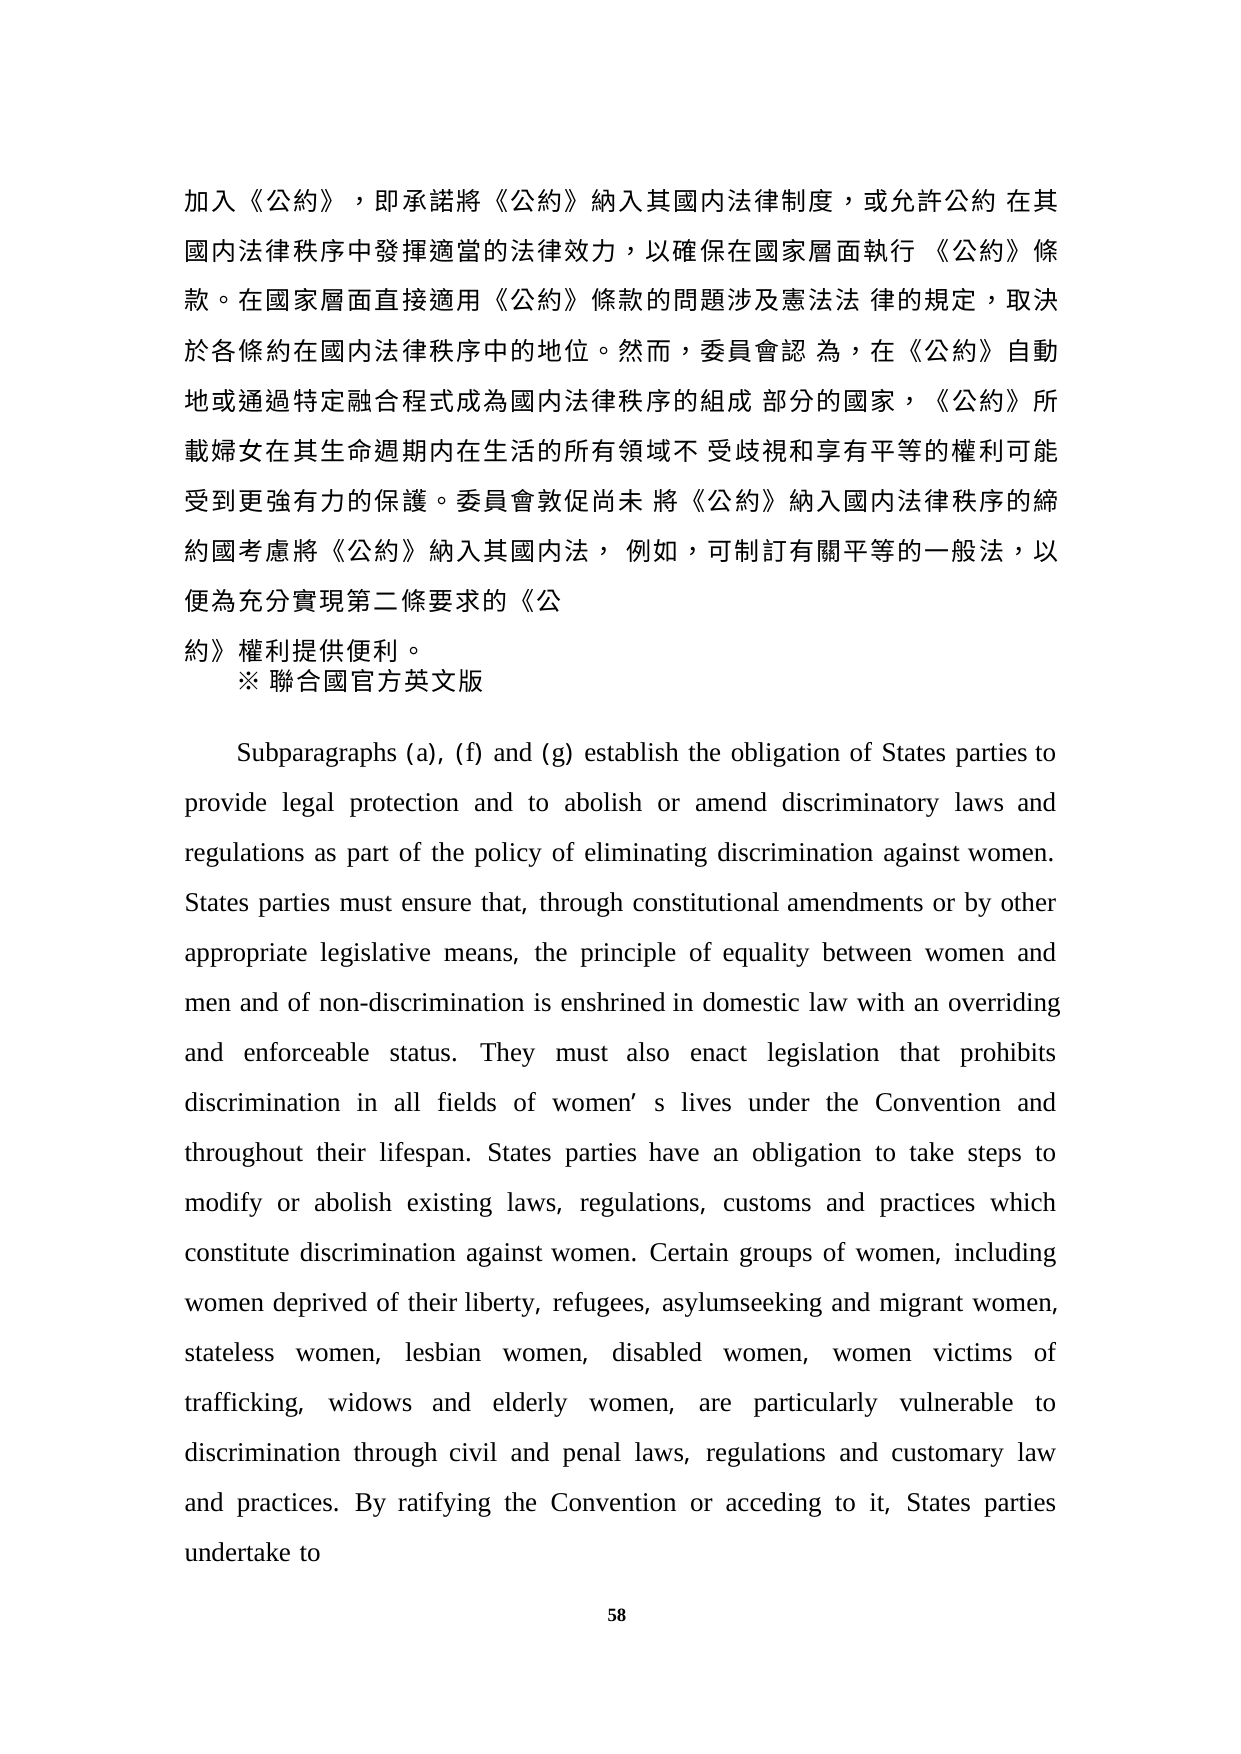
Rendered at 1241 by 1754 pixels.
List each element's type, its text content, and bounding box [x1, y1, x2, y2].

text_box 加入《公約》，即承諾將《公約》納入其國内法律制度，或允許公約 在其國内法律秩序中發揮適當的法律效力，以確保在國家層面執行 《公約》條款。在國家層面直接適用《公約》條款的問題涉及憲法法 律的規定，取決於各條約在國内法律秩序中的地位。然而，委員會認 為，在《公約》自動地或通過特定融合程式成為國内法律秩序的組成 部分的國家，《公約》所載婦女在其生命週期内在生活的所有領域不 受歧視和享有平等的權利可能受到更強有力的保護。委員會敦促尚未 將《公約》納入國内法律秩序的締約國考慮將《公約》納入其國内法， 例如，可制訂有關平等的一般法，以便為充分實現第二條要求的《公 約》權利提供便利。 ※聯合國官方英文版 Subparagraphs (a), (f) and (g) establish the obligation of States parties to provide legal protection and to abolish or amend discriminatory laws and regulations as part of the policy of eliminating discrimination against women. States parties must ensure that, through constitutional amendments or by other appropriate legislative means, the principle of equality between women and men and of non-discrimination is enshrined in domestic law with an overriding and enforceable status. They must also enact legislation that prohibits discrimination in all fields of women’ s lives under the Convention and throughout their lifespan. States parties have an obligation to take steps to modify or abolish existing laws, regulations, customs and practices which constitute discrimination against women. Certain groups of women, including women deprived of their liberty, refugees, asylumseeking and migrant women, stateless women, lesbian women, disabled women, women victims of trafficking, widows and elderly women, are particularly vulnerable to discrimination through civil and penal laws, regulations and customary law and practices. By ratifying the Convention or acceding to it, States parties undertake to [184, 165, 1061, 1550]
text_box 58 [608, 1603, 633, 1623]
